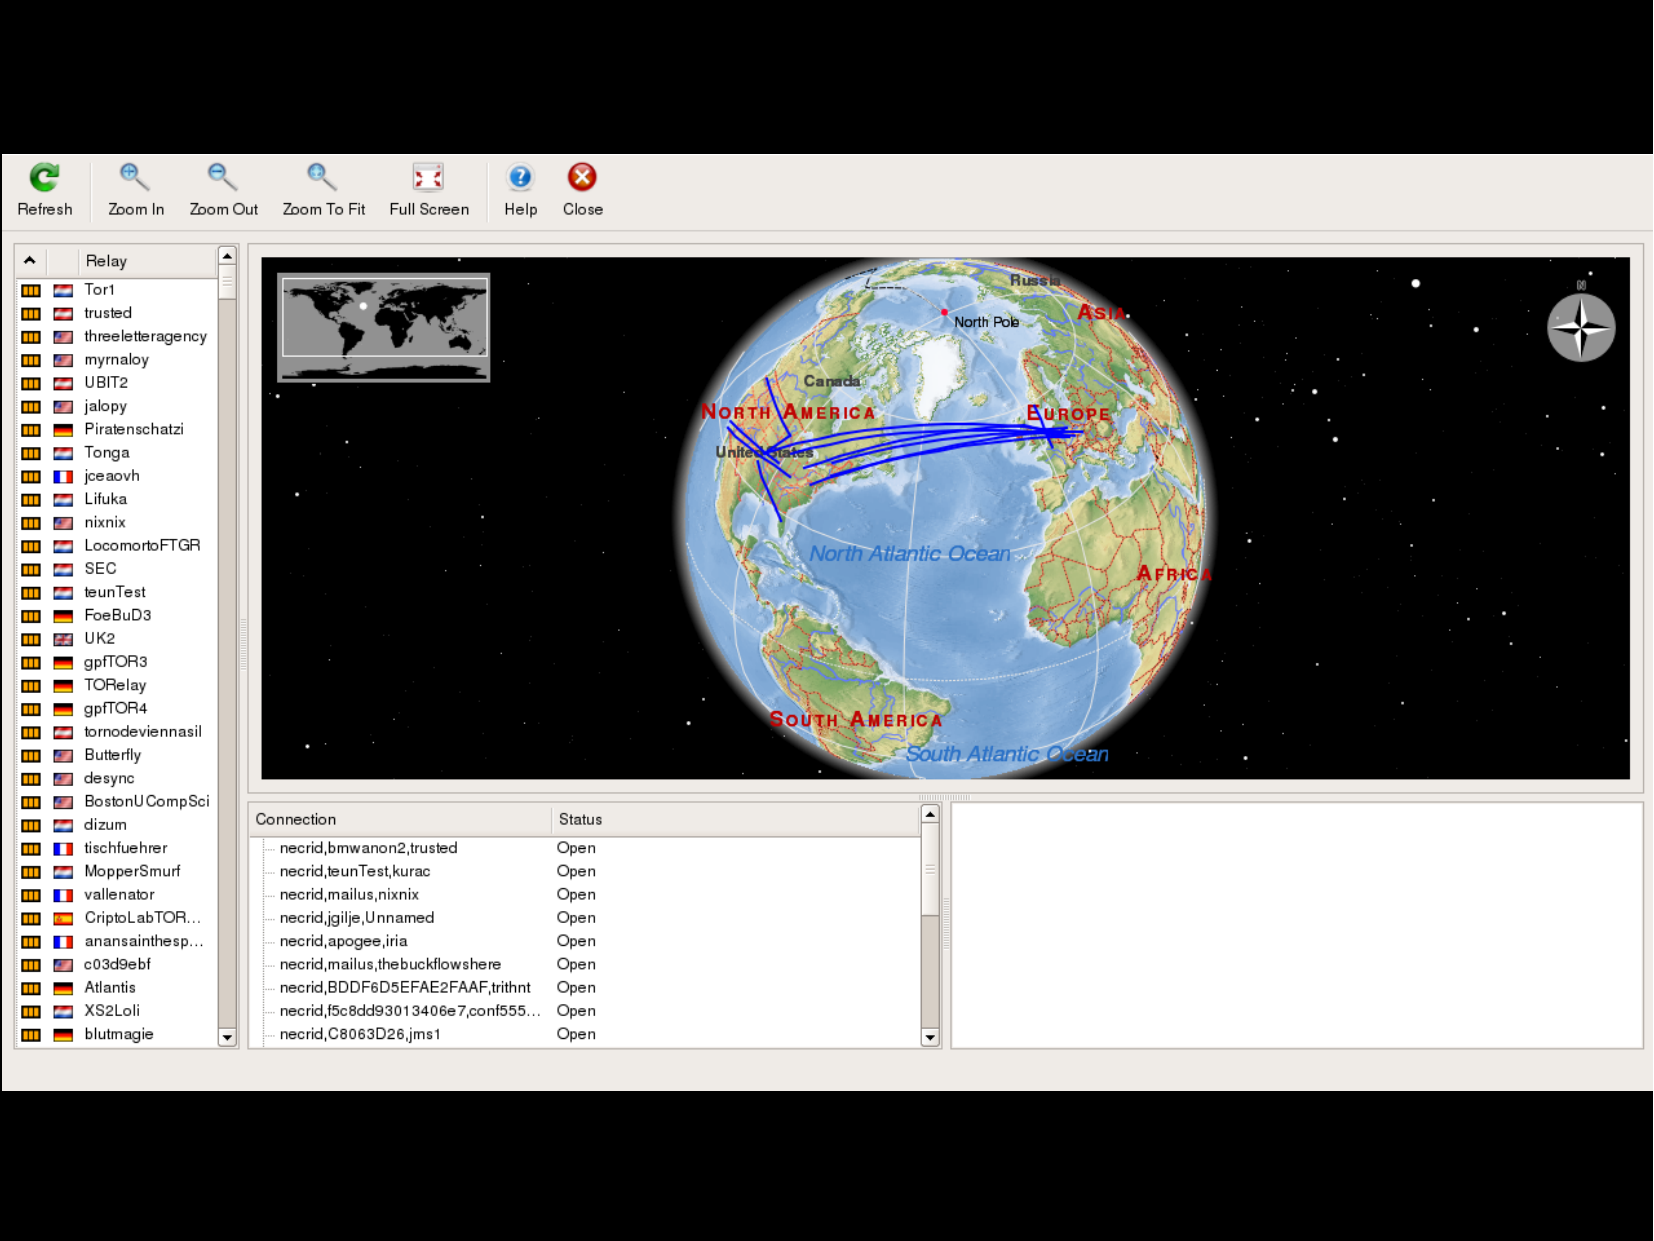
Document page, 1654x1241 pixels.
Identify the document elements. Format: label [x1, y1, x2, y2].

picture [2, 154, 1653, 1091]
